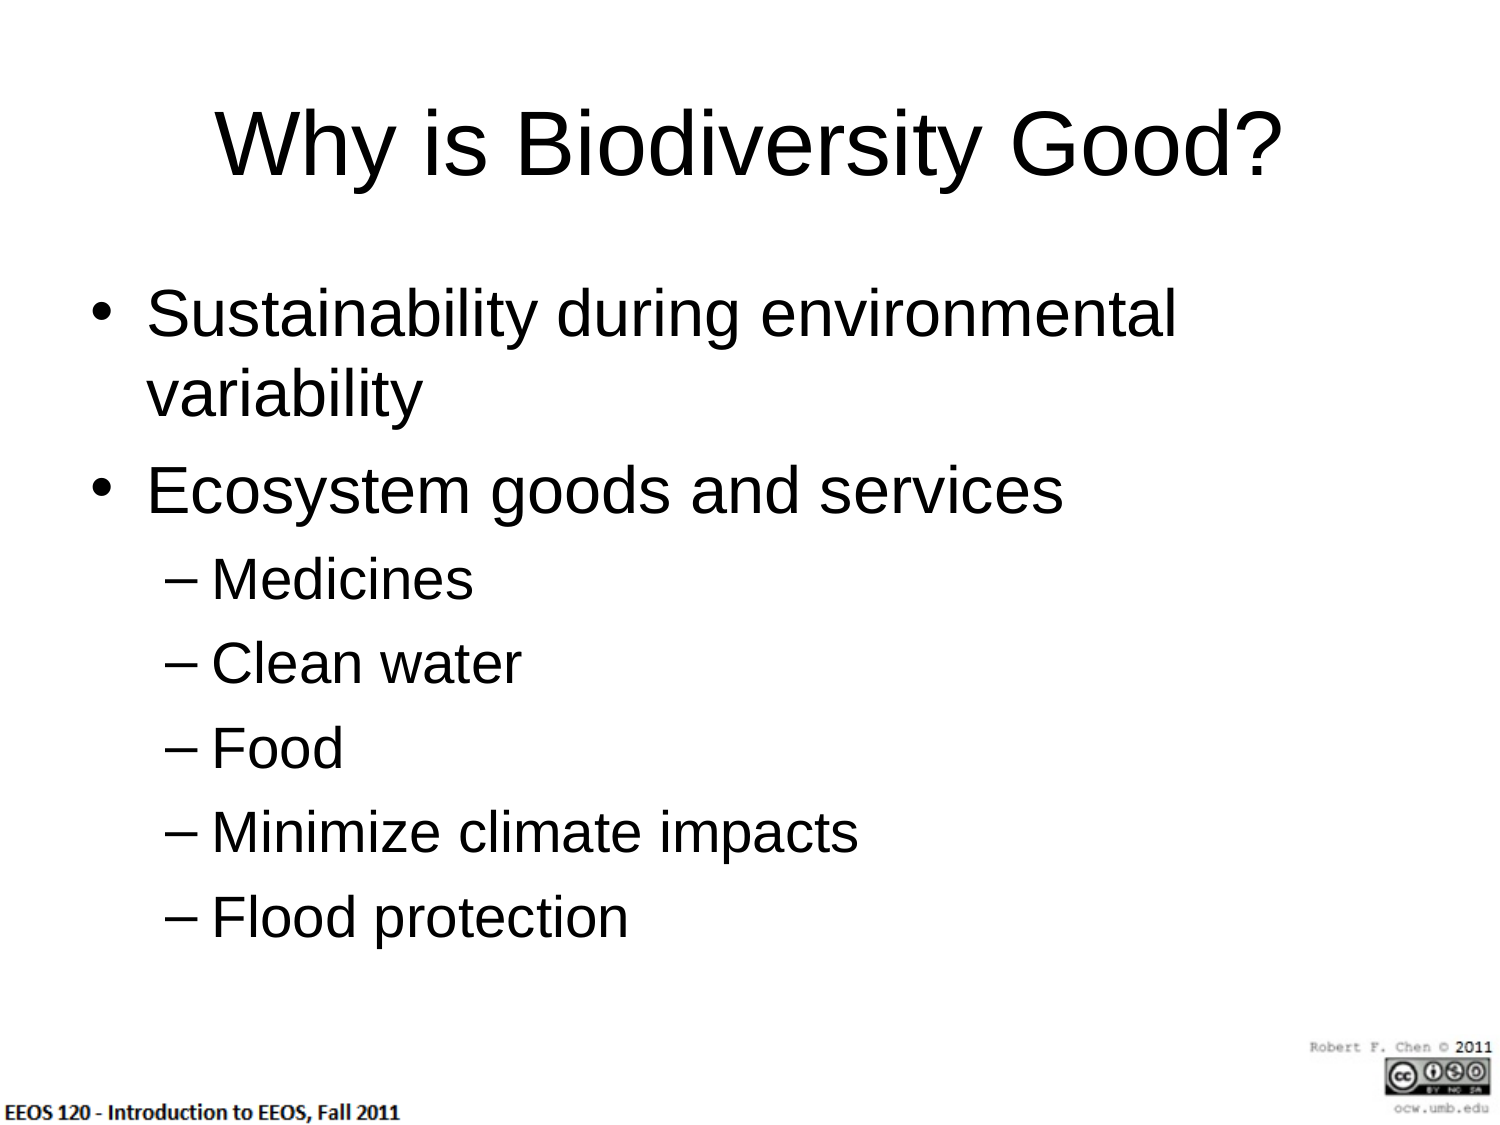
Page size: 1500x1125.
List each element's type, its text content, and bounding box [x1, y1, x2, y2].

picture [0, 1094, 405, 1125]
picture [1304, 1034, 1500, 1125]
list Sustainability during environmental variability Ecosystem goods and services Medicines Clean water Food Minimize climate impacts Flood protection [75, 262, 1426, 1006]
title Why is Biodiversity Good? [75, 45, 1426, 233]
